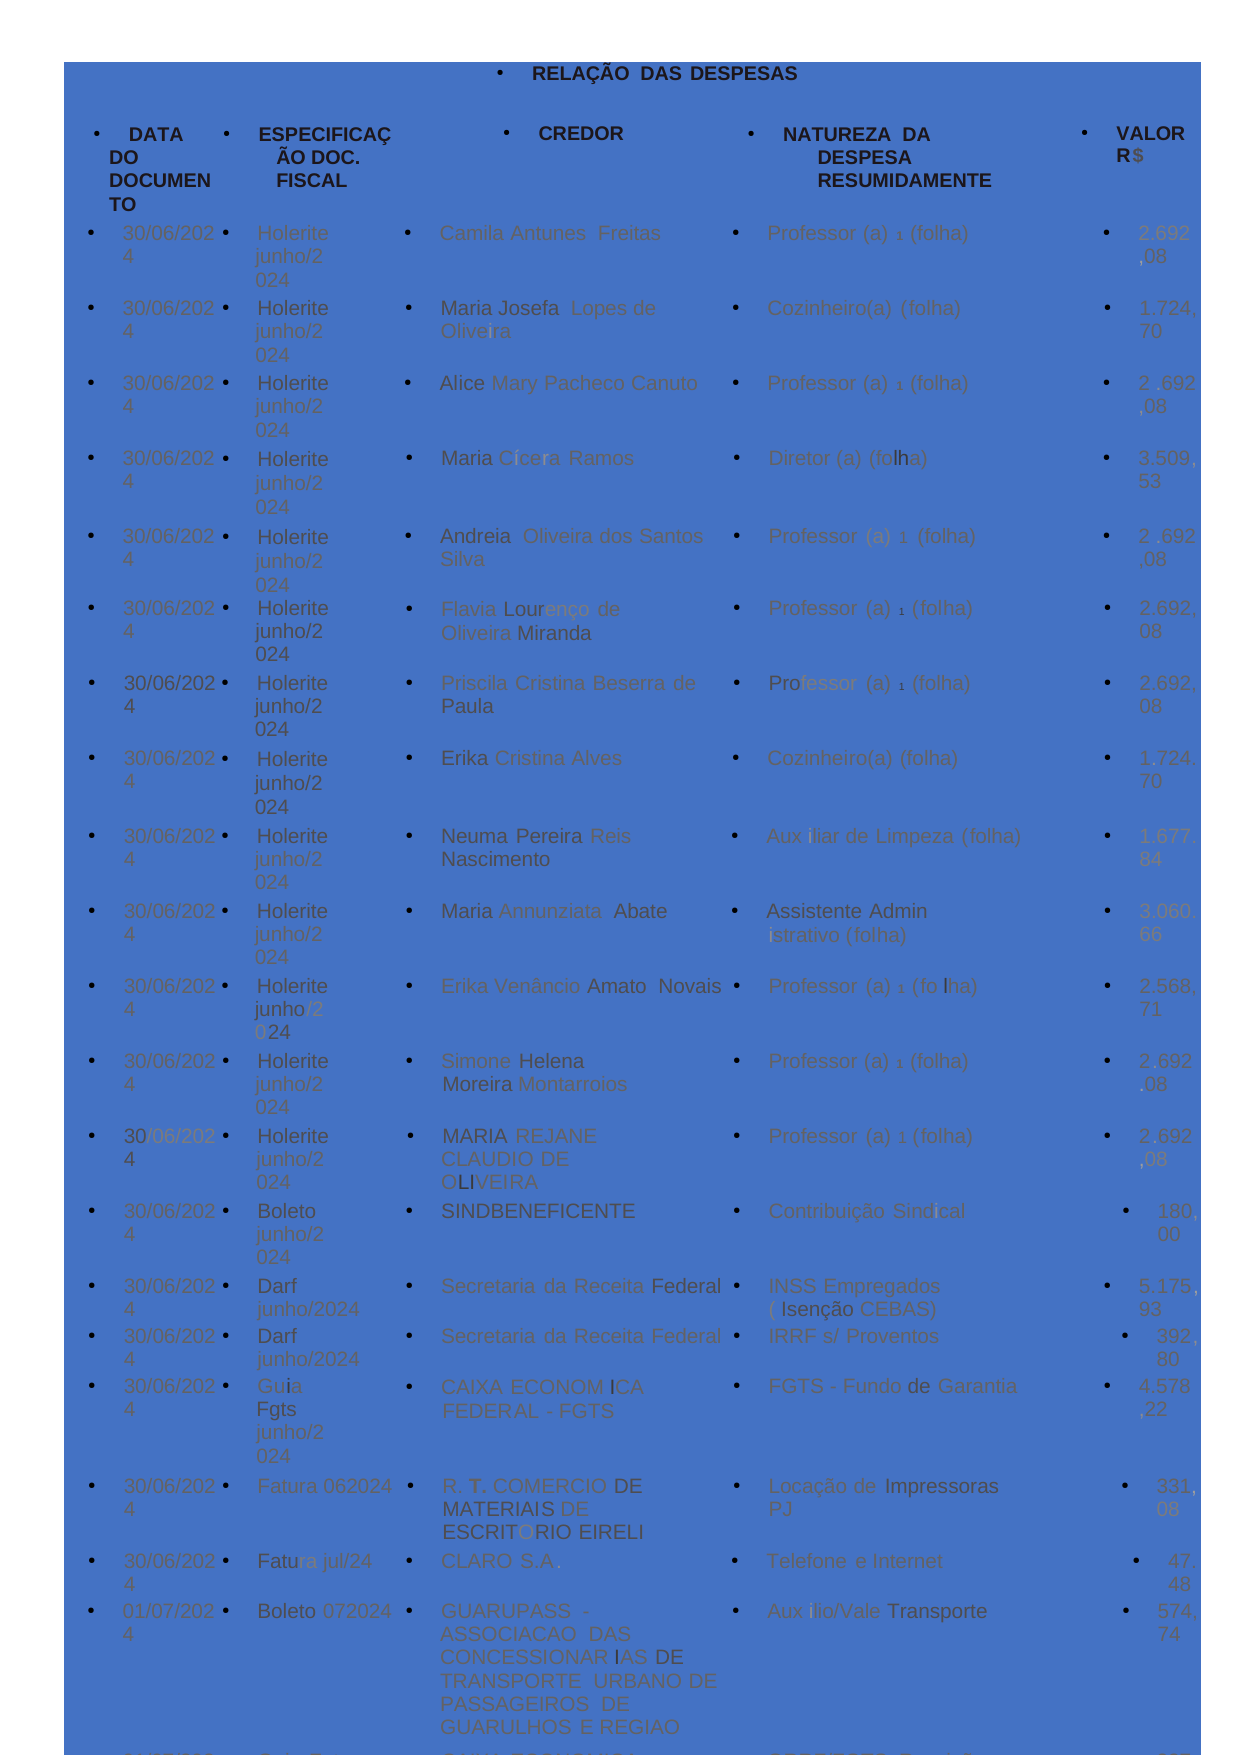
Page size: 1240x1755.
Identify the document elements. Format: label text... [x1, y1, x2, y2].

table_cell 2 .692,08 [1026, 372, 1201, 447]
table_cell Holerite junho/2024 [216, 525, 400, 597]
table_cell Holerite junho/2024 [216, 824, 400, 899]
table_cell 4.578 ,22 [1026, 1375, 1201, 1474]
table_cell 30/06/2024 [64, 974, 216, 1049]
table_cell VALOR R$ [1026, 122, 1201, 222]
table_cell Simone Helena Moreira Montarroios [400, 1049, 728, 1124]
table_cell 2.568,71 [1026, 974, 1201, 1049]
table_cell Darf junho/2024 [216, 1324, 400, 1375]
table_cell 30/06/2024 [64, 747, 216, 824]
table_cell CLARO S.A. [400, 1549, 728, 1600]
table_cell Aux iliar de Limpeza (folha) [728, 824, 1026, 899]
table_cell 5.175,93 [1026, 1274, 1201, 1324]
table_cell 30/06/2024 [64, 597, 216, 672]
table_cell 30/06/2024 [64, 1274, 216, 1324]
table_cell Cozinheiro(a) (folha) [728, 747, 1026, 824]
table_cell Andreia Oliveira dos Santos Silva [400, 525, 728, 597]
table_cell 30/06/2024 [64, 1124, 216, 1199]
table_cell Darf junho/2024 [216, 1274, 400, 1324]
table_cell 574,74 [1026, 1600, 1201, 1749]
table_cell Maria Josefa Lopes de Oliveira [400, 297, 728, 372]
table_cell Professor (a) 1 (folha) [728, 525, 1026, 597]
table_cell INSS Empregados ( Isenção CEBAS) [728, 1274, 1026, 1324]
table_cell 2 .692,08 [1026, 525, 1201, 597]
table_cell Telefone e Internet [728, 1549, 1026, 1600]
table_cell 01/07/2024 [64, 1600, 216, 1749]
table_cell 2.692,08 [1026, 597, 1201, 672]
table_cell 30/06/2024 [64, 1324, 216, 1375]
table_cell NATUREZA DA DESPESA RESUMIDAMENTE [728, 122, 1026, 222]
table_cell 30/06/2024 [64, 297, 216, 372]
table_cell 1.724,70 [1026, 297, 1201, 372]
table_cell Maria Cícera Ramos [400, 447, 728, 525]
table_cell Holerite junho/2024 [216, 1049, 400, 1124]
table_cell GUARUPASS - ASSOCIACAO DAS CONCESSIONAR IAS DE TRANSPORTE URBANO DE PASSAGEIROS DE GUARULHOS E REGIAO [400, 1600, 728, 1749]
table_cell Professor (a) 1 (folha) [728, 1124, 1026, 1199]
table_cell 30/06/2024 [64, 1549, 216, 1600]
table_cell 30/06/2024 [64, 1375, 216, 1474]
table_cell Secretaria da Receita Federal [400, 1274, 728, 1324]
table_cell Guia Fgts 072024 [216, 1749, 400, 1755]
table_cell 30/06/2024 [64, 1199, 216, 1274]
table_cell 30/06/2024 [64, 447, 216, 525]
table_cell 180,00 [1026, 1199, 1201, 1274]
table_cell 1.724.70 [1026, 747, 1201, 824]
table_cell Guia Fgts junho/2024 [216, 1375, 400, 1474]
table_cell 2.692 ,08 [1026, 1124, 1201, 1199]
table_cell Professor (a) 1 (folha) [728, 597, 1026, 672]
table_cell Fatura jul/24 [216, 1549, 400, 1600]
table_cell Professor (a) 1 (folha) [728, 372, 1026, 447]
table_cell SINDBENEFICENTE [400, 1199, 728, 1274]
table_cell 30/06/2024 [64, 824, 216, 899]
table_cell 47.48 [1026, 1549, 1201, 1600]
table_cell Maria Annunziata Abate [400, 899, 728, 974]
table_cell Holerite junho/2024 [216, 672, 400, 747]
table_cell 30/06/2024 [64, 672, 216, 747]
table_header [1026, 62, 1201, 122]
table_cell Holerite junho/2024 [216, 297, 400, 372]
table_cell Neuma Pereira Reis Nascimento [400, 824, 728, 899]
table_cell ESPECIFICAÇÃO DOC. FISCAL [216, 122, 400, 222]
table_cell IRRF s/ Proventos [728, 1324, 1026, 1375]
table_cell Assistente Admin istrativo (folha) [728, 899, 1026, 974]
table_cell Fatura 062024 [216, 1474, 400, 1549]
table_cell CAIXA ECONOMICA FEDERAL - FGTS [400, 1749, 728, 1755]
table_cell Flavia Lourenço de Oliveira Miranda [400, 597, 728, 672]
table_cell 2.692 .08 [1026, 1049, 1201, 1124]
table_cell CREDOR [400, 122, 728, 222]
table_cell Priscila Cristina Beserra de Paula [400, 672, 728, 747]
table_cell 1.677.84 [1026, 824, 1201, 899]
table_cell Aux ilio/Vale Transporte [728, 1600, 1026, 1749]
table_cell Locação de Impressoras PJ [728, 1474, 1026, 1549]
table_cell Cozinheiro(a) (folha) [728, 297, 1026, 372]
table_cell Contribuição Sindical [728, 1199, 1026, 1274]
table_cell GRRF/FGTS Rescisão [728, 1749, 1026, 1755]
table_cell Camila Antunes Freitas [400, 222, 728, 297]
table_cell Holerite junho/2024 [216, 899, 400, 974]
table_cell Erika Venâncio Amato Novais [400, 974, 728, 1049]
table_cell 30/06/2024 [64, 899, 216, 974]
table_cell CAIXA ECONOM ICA FEDERAL - FGTS [400, 1375, 728, 1474]
table_cell R. T. COMERCIO DE MATERIAIS DE ESCRITORIO EIRELI [400, 1474, 728, 1549]
table_cell Boleto 072024 [216, 1600, 400, 1749]
table_cell Holerite junho/2024 [216, 372, 400, 447]
table_cell 227 ,12 [1026, 1749, 1201, 1755]
table_cell 392,80 [1026, 1324, 1201, 1375]
table_cell 30/06/2024 [64, 525, 216, 597]
table_cell DATA DO DOCUMENTO [64, 122, 216, 222]
table_cell Boleto junho/2024 [216, 1199, 400, 1274]
table_cell Holerite junho/2024 [216, 222, 400, 297]
table_header RELAÇÃO DAS DESPESAS [64, 62, 1026, 122]
table_cell 30/06/2024 [64, 372, 216, 447]
table_cell 30/06/2024 [64, 1474, 216, 1549]
table_cell Holerite junho/2024 [216, 747, 400, 824]
table_cell 2.692,08 [1026, 672, 1201, 747]
table_cell 3.060.66 [1026, 899, 1201, 974]
table_cell Holerite junho/2024 [216, 974, 400, 1049]
table_cell 2.692 ,08 [1026, 222, 1201, 297]
table_cell Secretaria da Receita Federal [400, 1324, 728, 1375]
table_cell 30/06/2024 [64, 222, 216, 297]
table_cell MARIA REJANE CLAUDIO DE OLIVEIRA [400, 1124, 728, 1199]
table_cell FGTS - Fundo de Garantia [728, 1375, 1026, 1474]
table_cell 30/06/2024 [64, 1049, 216, 1124]
table_cell Professor (a) 1 (folha) [728, 222, 1026, 297]
table_cell 331,08 [1026, 1474, 1201, 1549]
table_cell Professor (a) 1 (folha) [728, 1049, 1026, 1124]
table_cell Holerite junho/2024 [216, 1124, 400, 1199]
table_cell Professor (a) 1 (fo lha) [728, 974, 1026, 1049]
table_cell 3.509,53 [1026, 447, 1201, 525]
table_cell Professor (a) 1 (folha) [728, 672, 1026, 747]
table_cell Erika Cristina Alves [400, 747, 728, 824]
table_cell Holerite junho/2024 [216, 597, 400, 672]
table_cell Alice Mary Pacheco Canuto [400, 372, 728, 447]
table_cell Diretor (a) (folha) [728, 447, 1026, 525]
table_cell 01/07/2024 [64, 1749, 216, 1755]
table_cell Holerite junho/2024 [216, 447, 400, 525]
